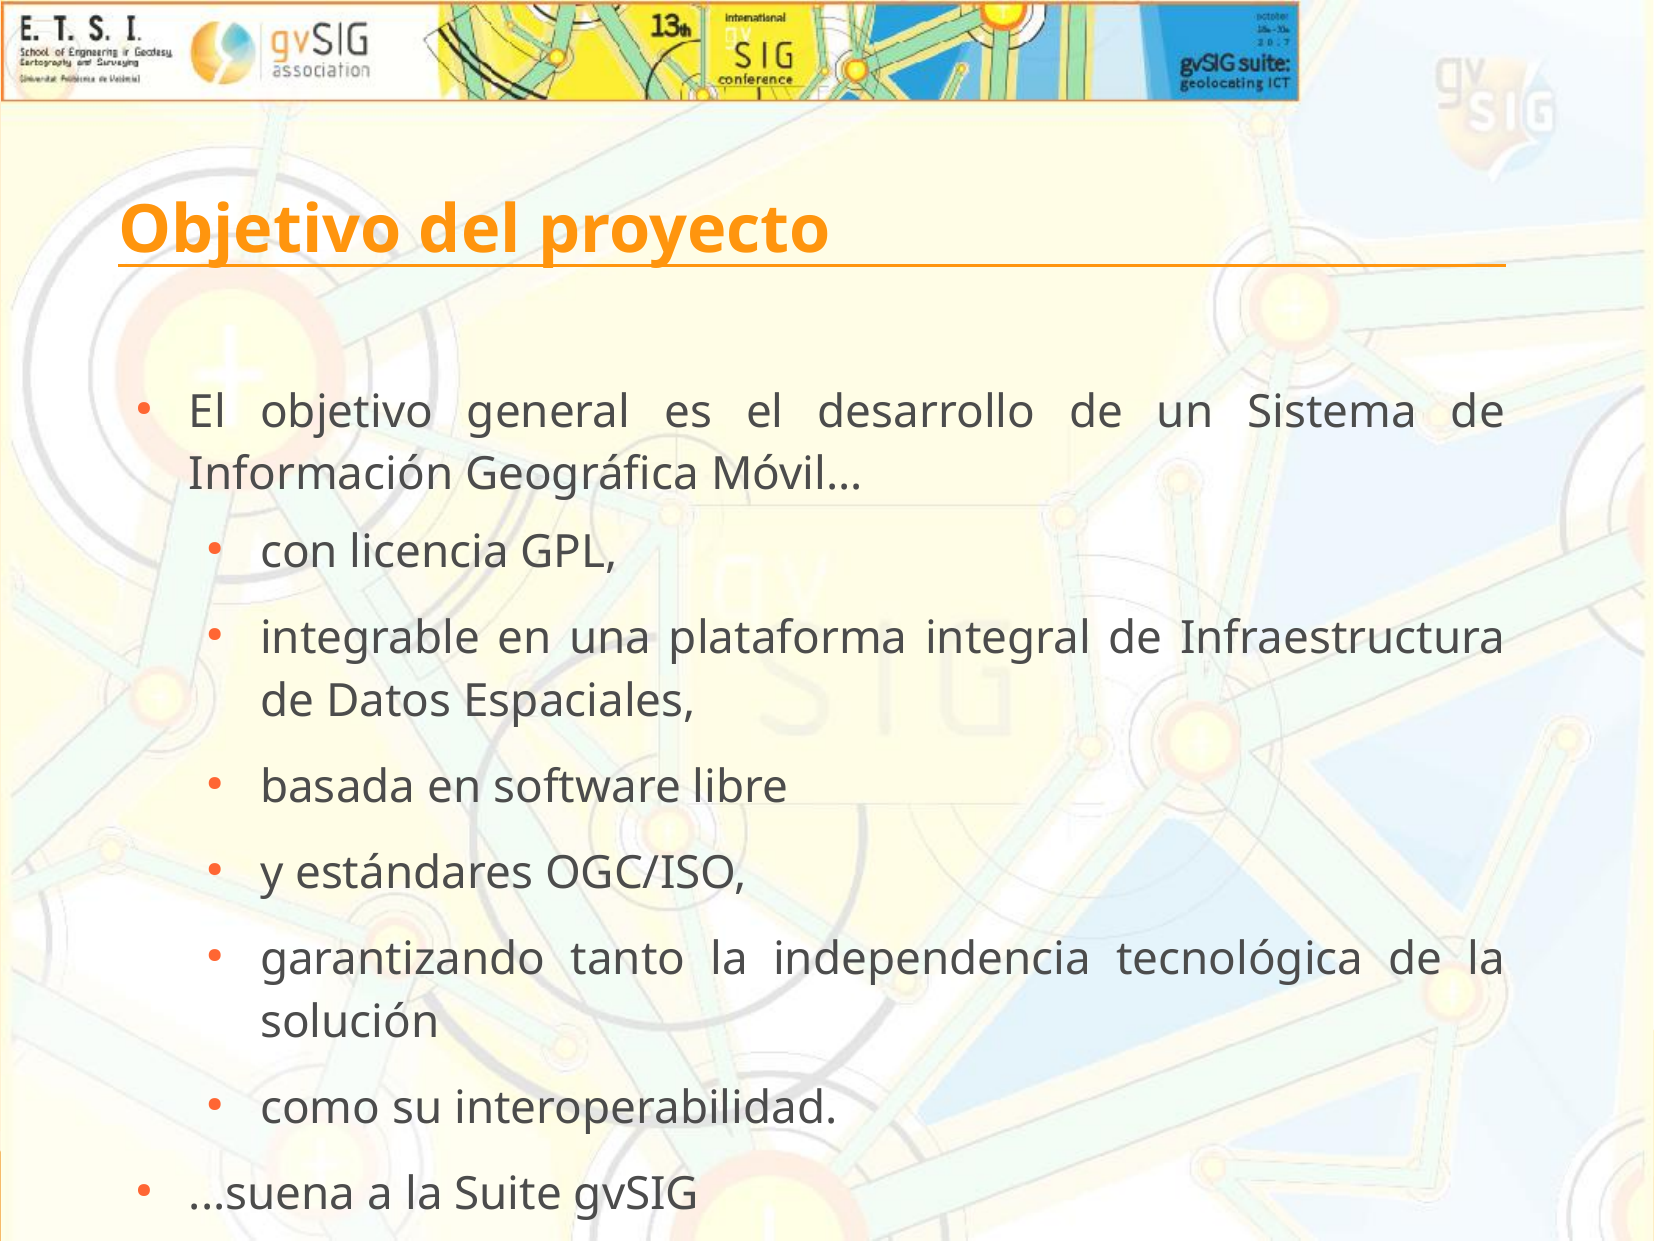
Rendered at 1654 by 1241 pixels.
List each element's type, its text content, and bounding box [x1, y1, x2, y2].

picture [0, 0, 1654, 1241]
title Objetivo del proyecto [118, 177, 1607, 276]
list El objetivo general es el desarrollo de un Sistema de Información Geográfica Móvil… con licencia GPL, integrable en una plataforma integral de Infraestructura de Datos Espaciales, basada en software libre y estándares OGC/ISO, garantizando tanto la independencia tecnológica de la solución como su interoperabilidad. ...suena a la Suite gvSIG [118, 301, 1506, 1109]
